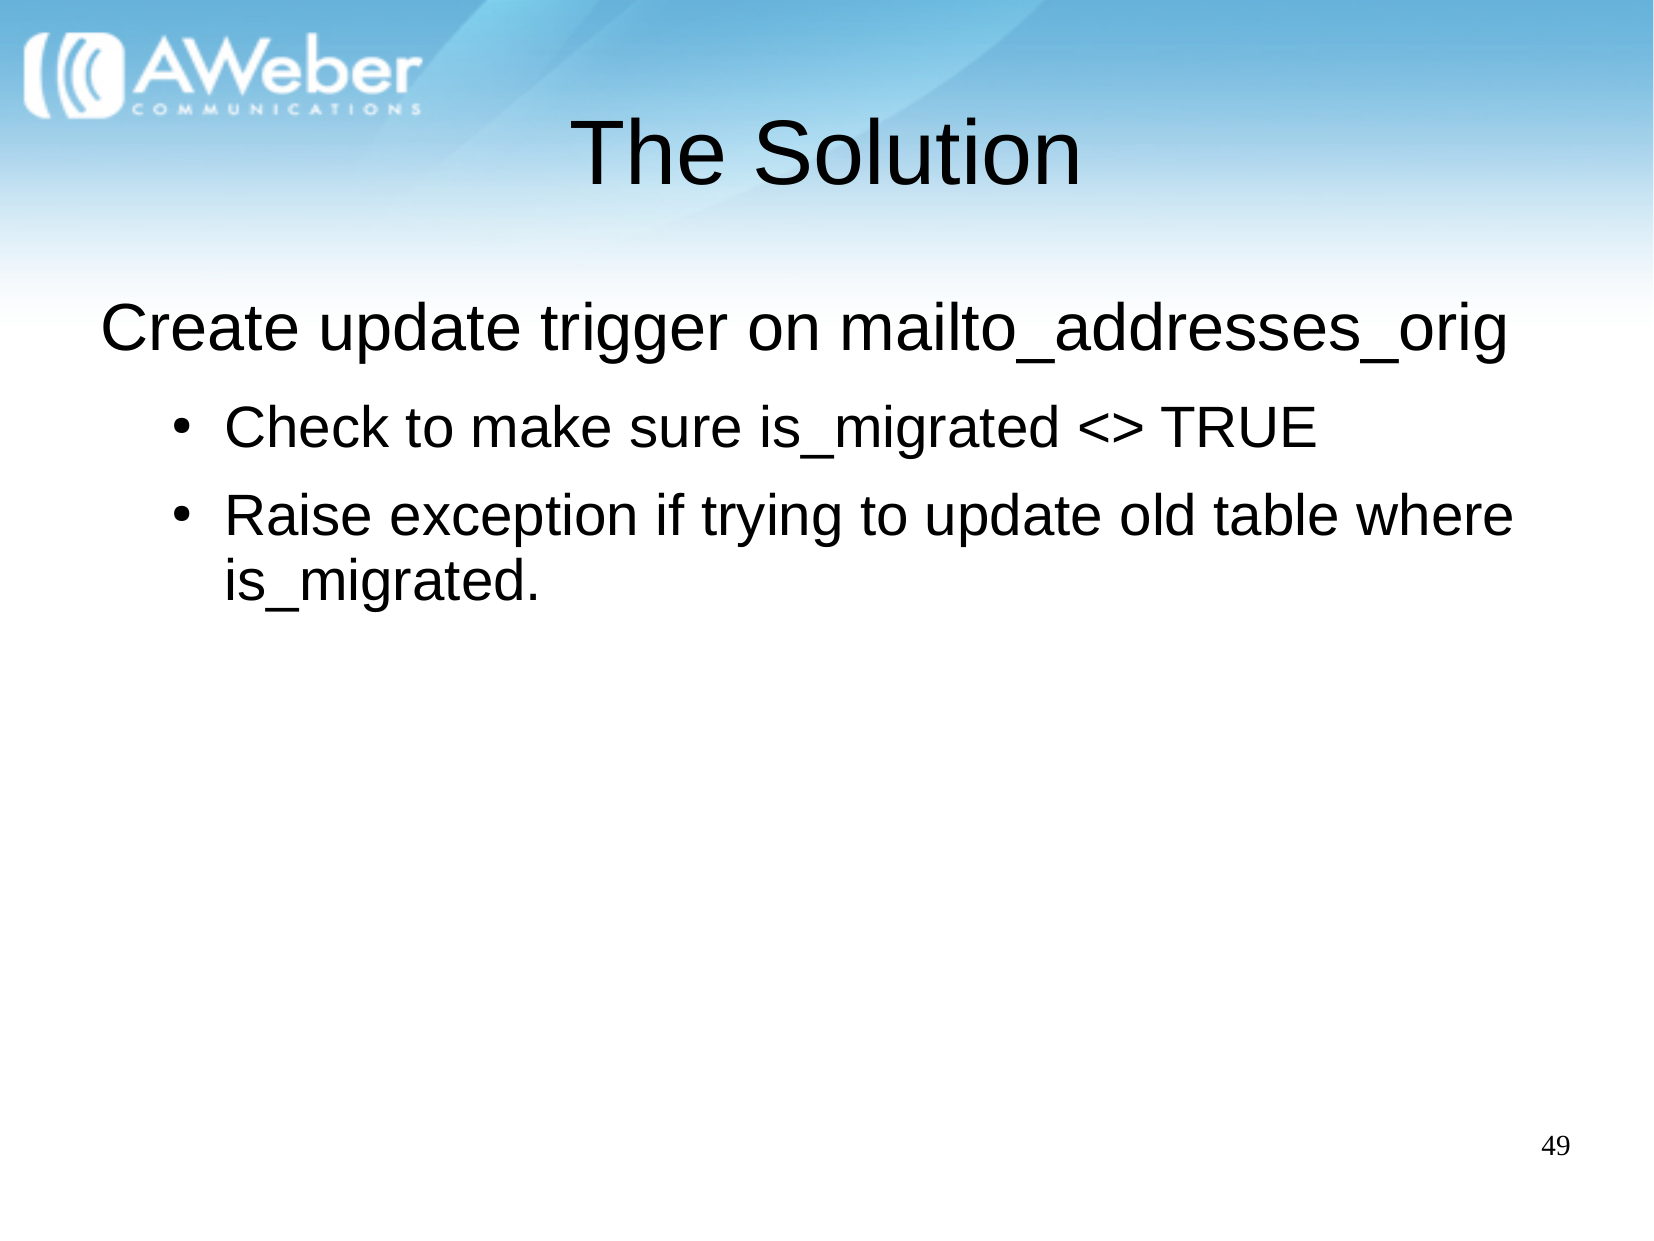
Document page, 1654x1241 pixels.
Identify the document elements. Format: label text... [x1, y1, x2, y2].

list Create update trigger on mailto_addresses_orig Check to make sure is_migrated <> TRUE Raise exception if trying to update old table where is_migrated. [82, 290, 1571, 1109]
picture [0, 0, 1654, 376]
title The Solution [82, 49, 1571, 257]
